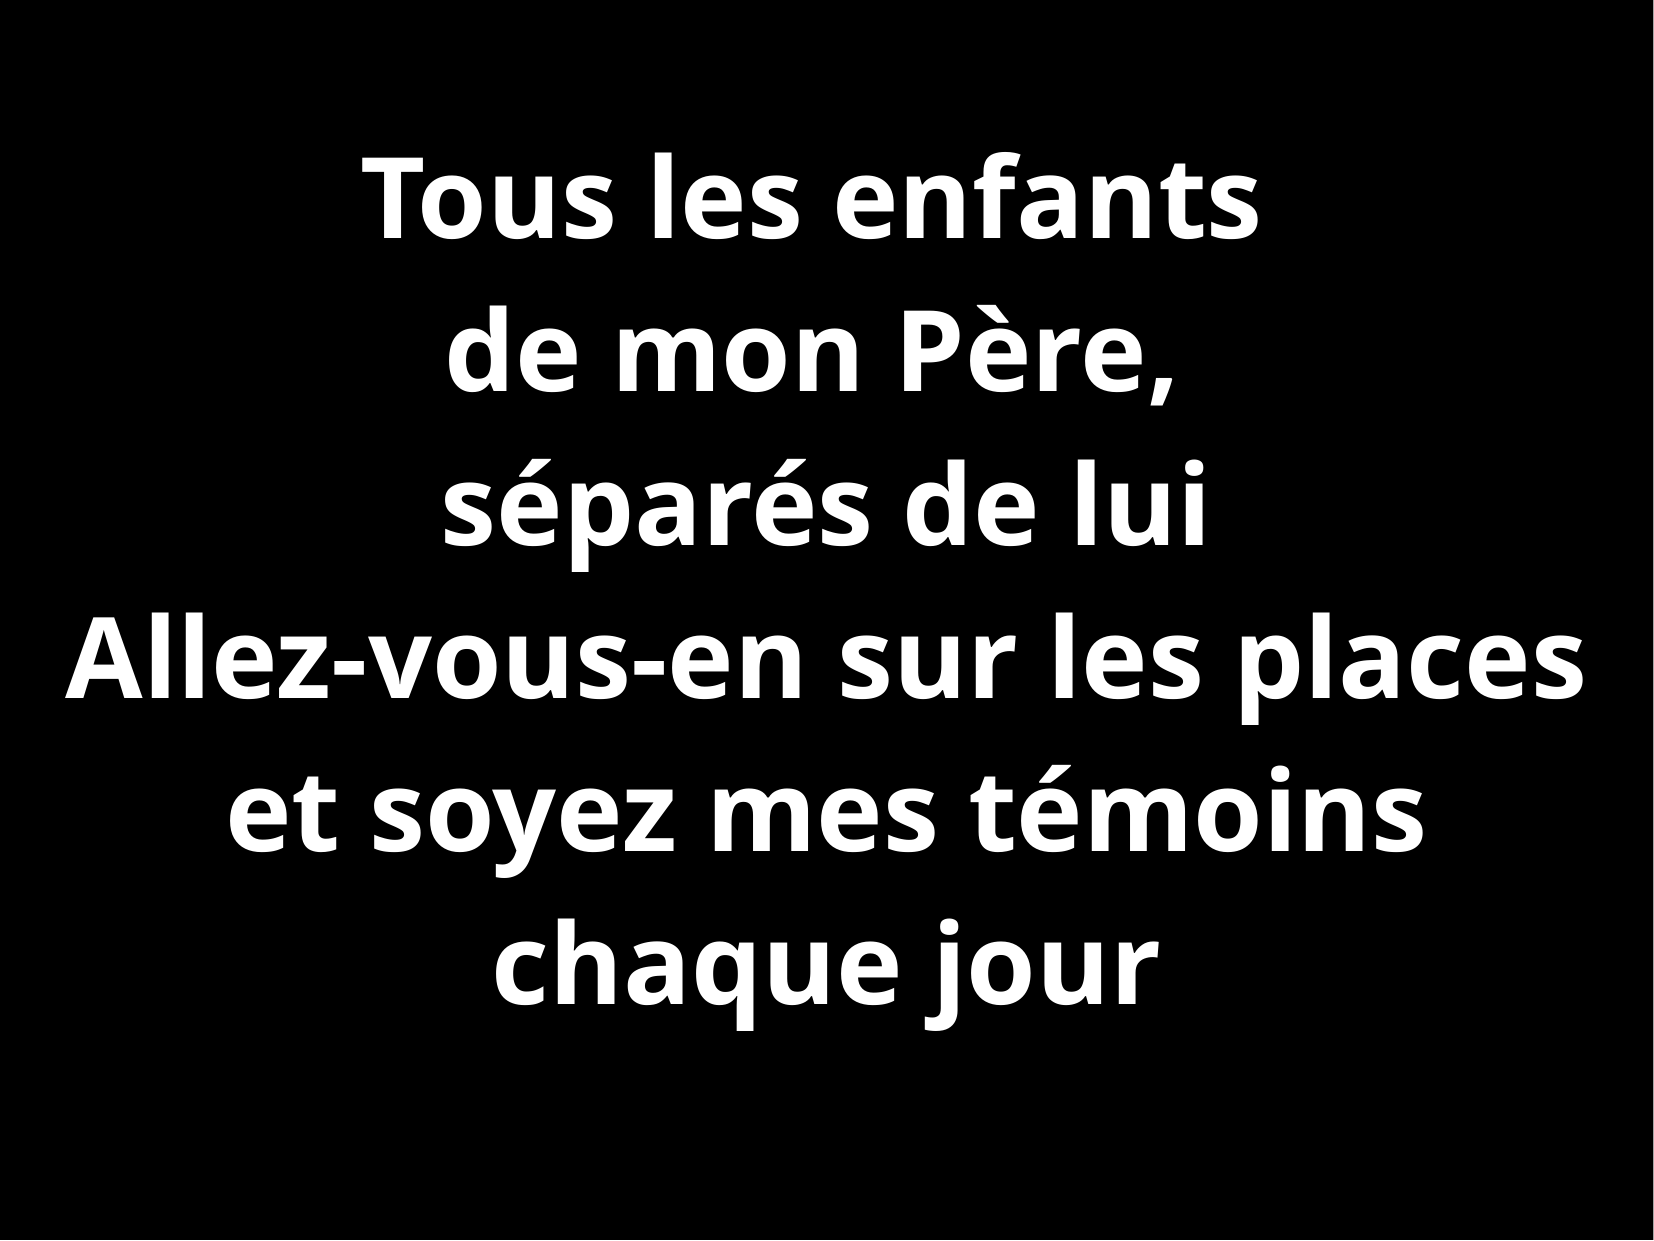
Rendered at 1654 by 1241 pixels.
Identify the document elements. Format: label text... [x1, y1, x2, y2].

subtitle Tous les enfants de mon Père, séparés de lui Allez-vous-en sur les places et soyez mes témoins chaque jour [35, 29, 1619, 1127]
